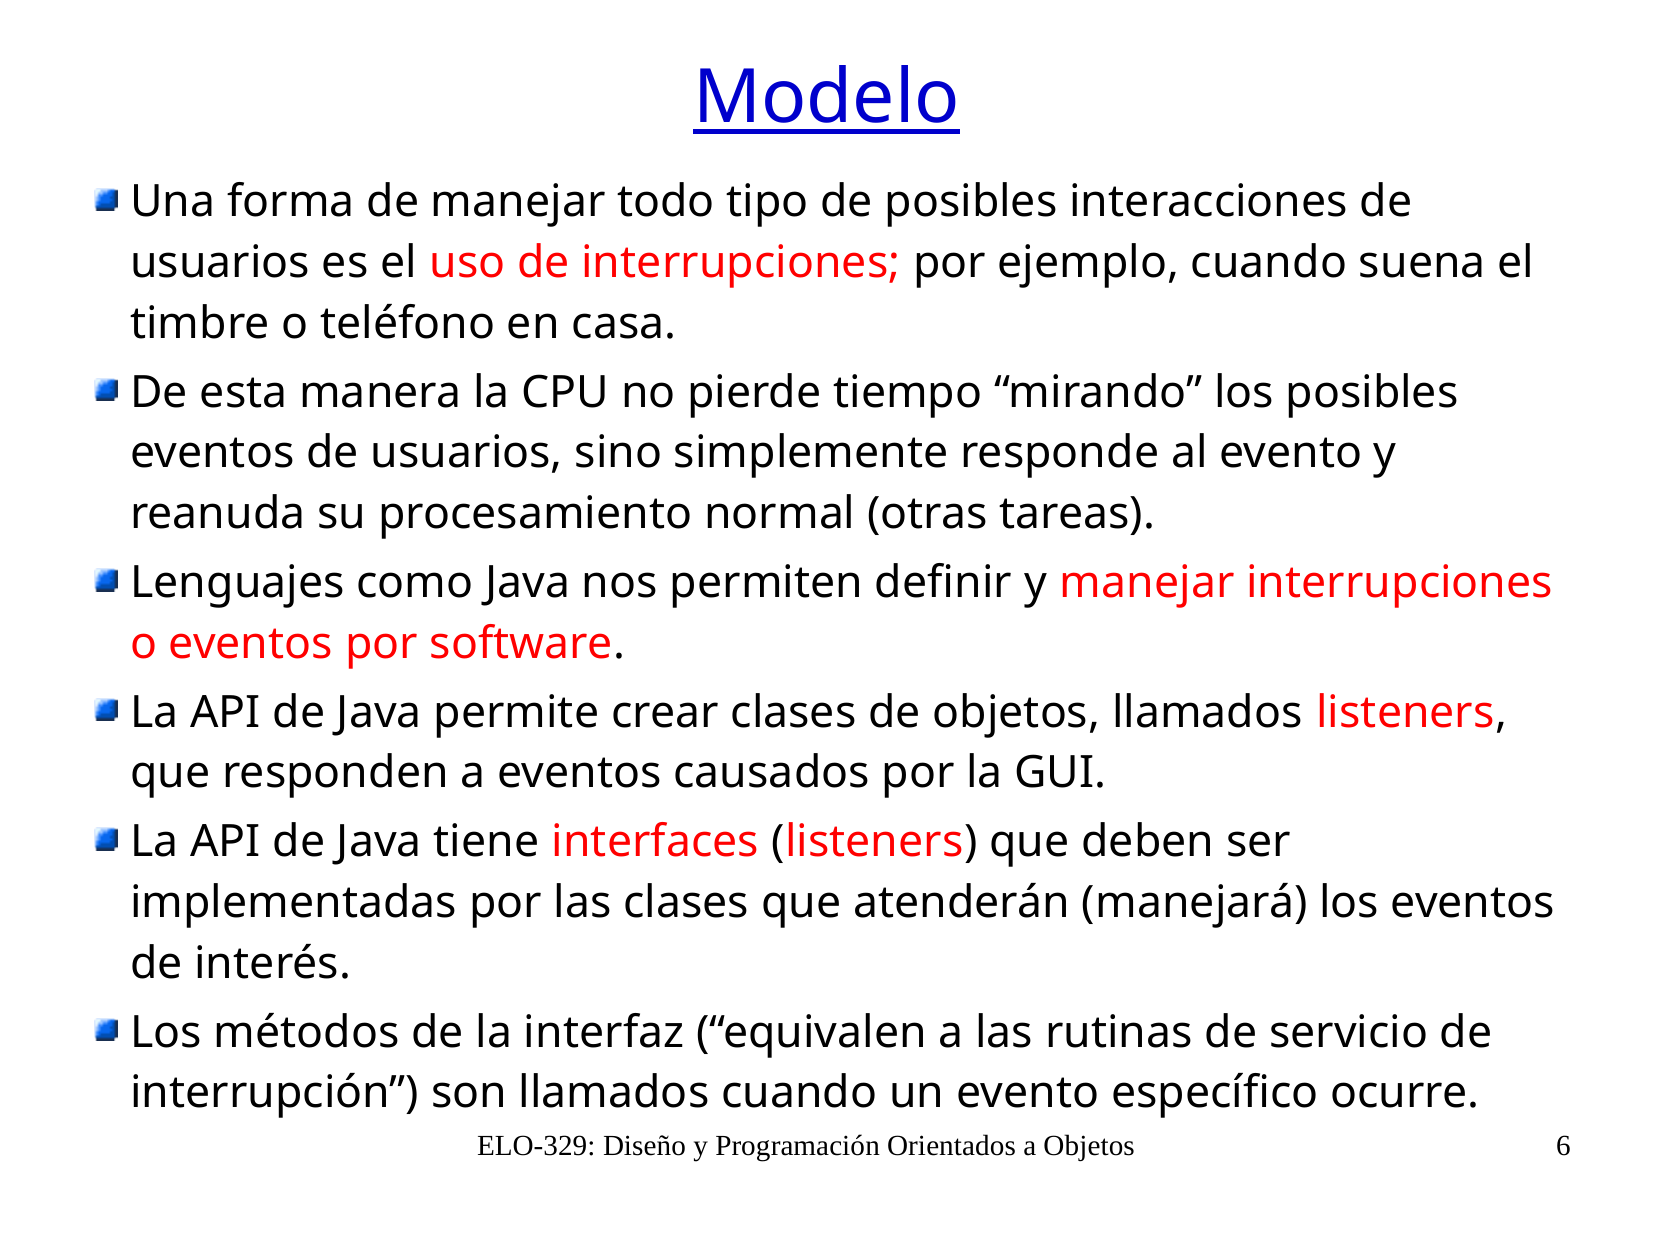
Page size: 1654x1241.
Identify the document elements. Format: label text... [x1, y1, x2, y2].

list Una forma de manejar todo tipo de posibles interacciones de usuarios es el uso de interrupciones; por ejemplo, cuando suena el timbre o teléfono en casa. De esta manera la CPU no pierde tiempo “mirando” los posibles eventos de usuarios, sino simplemente responde al evento y reanuda su procesamiento normal (otras tareas). Lenguajes como Java nos permiten definir y manejar interrupciones o eventos por software. La API de Java permite crear clases de objetos, llamados listeners, que responden a eventos causados por la GUI. La API de Java tiene interfaces (listeners) que deben ser implementadas por las clases que atenderán (manejará) los eventos de interés. Los métodos de la interfaz (“equivalen a las rutinas de servicio de interrupción”) son llamados cuando un evento específico ocurre. [82, 169, 1571, 1126]
title Modelo [82, 43, 1571, 145]
